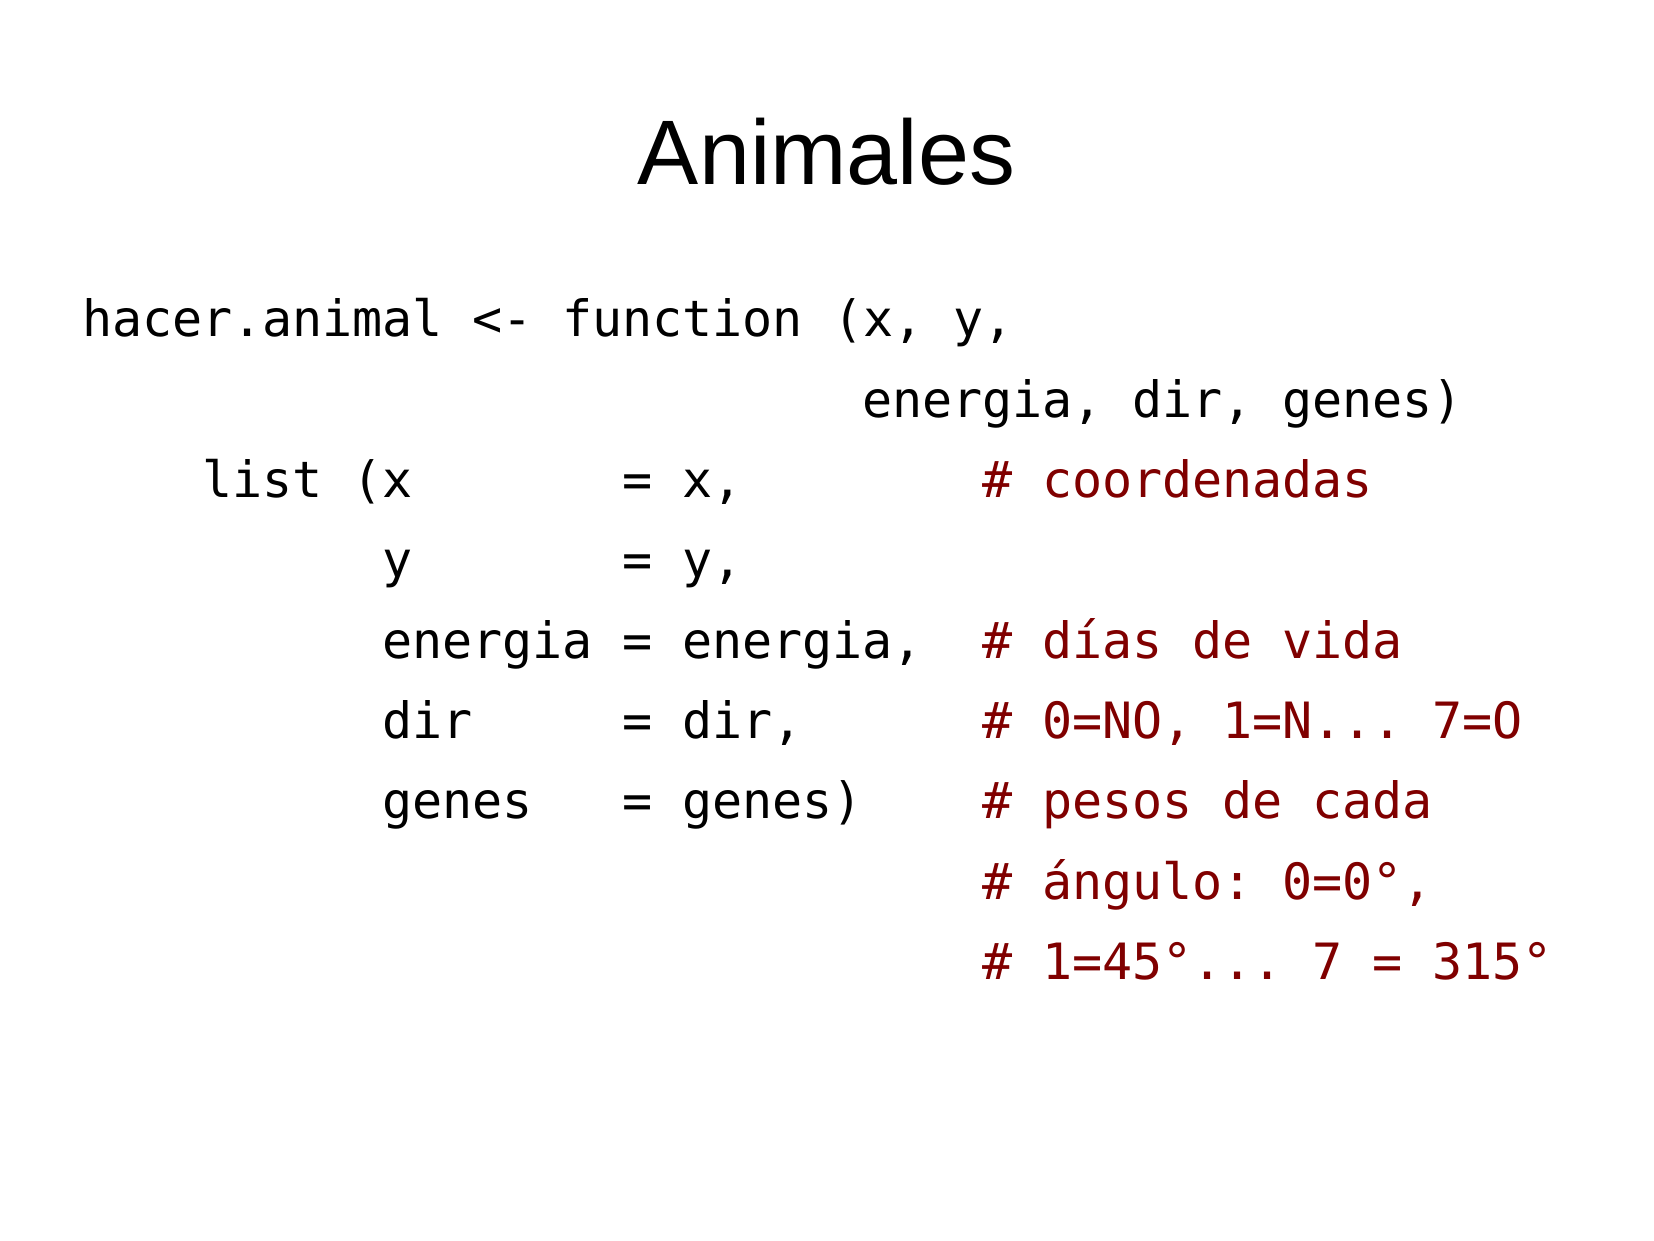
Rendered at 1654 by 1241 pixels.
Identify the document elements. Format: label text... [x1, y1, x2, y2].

list hacer.animal <- function (x, y, energia, dir, genes) list (x = x, # coordenadas y = y, energia = energia, # días de vida dir = dir, # 0=NO, 1=N... 7=O genes = genes) # pesos de cada # ángulo: 0=0°, # 1=45°... 7 = 315° [82, 290, 1571, 1010]
title Animales [82, 49, 1571, 257]
